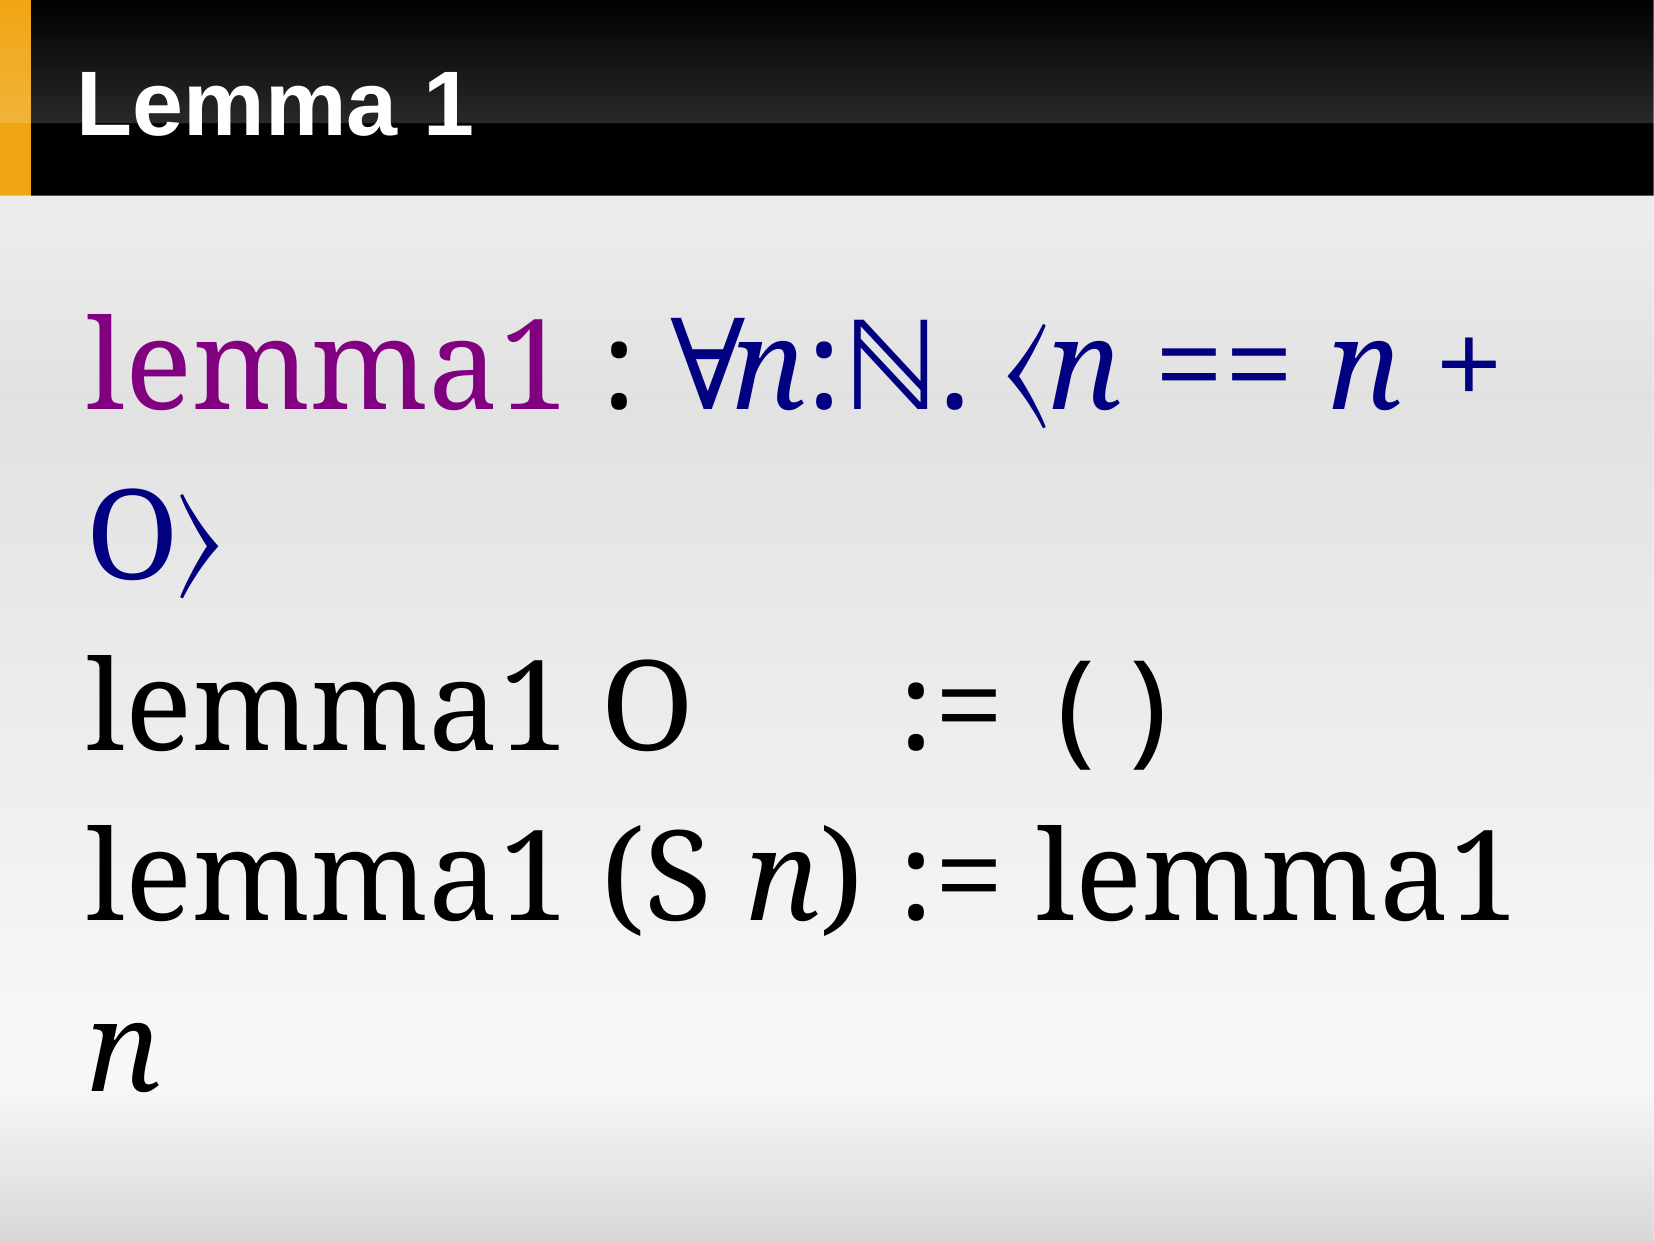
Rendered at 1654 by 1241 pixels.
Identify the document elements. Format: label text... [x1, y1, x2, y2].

picture [0, 0, 1654, 1241]
title Lemma 1 [76, 7, 1565, 200]
subtitle lemma1 : ∀n:ℕ. 〈n == n + O〉 lemma1 O := () lemma1 (S n) := lemma1 n [86, 300, 1576, 1104]
